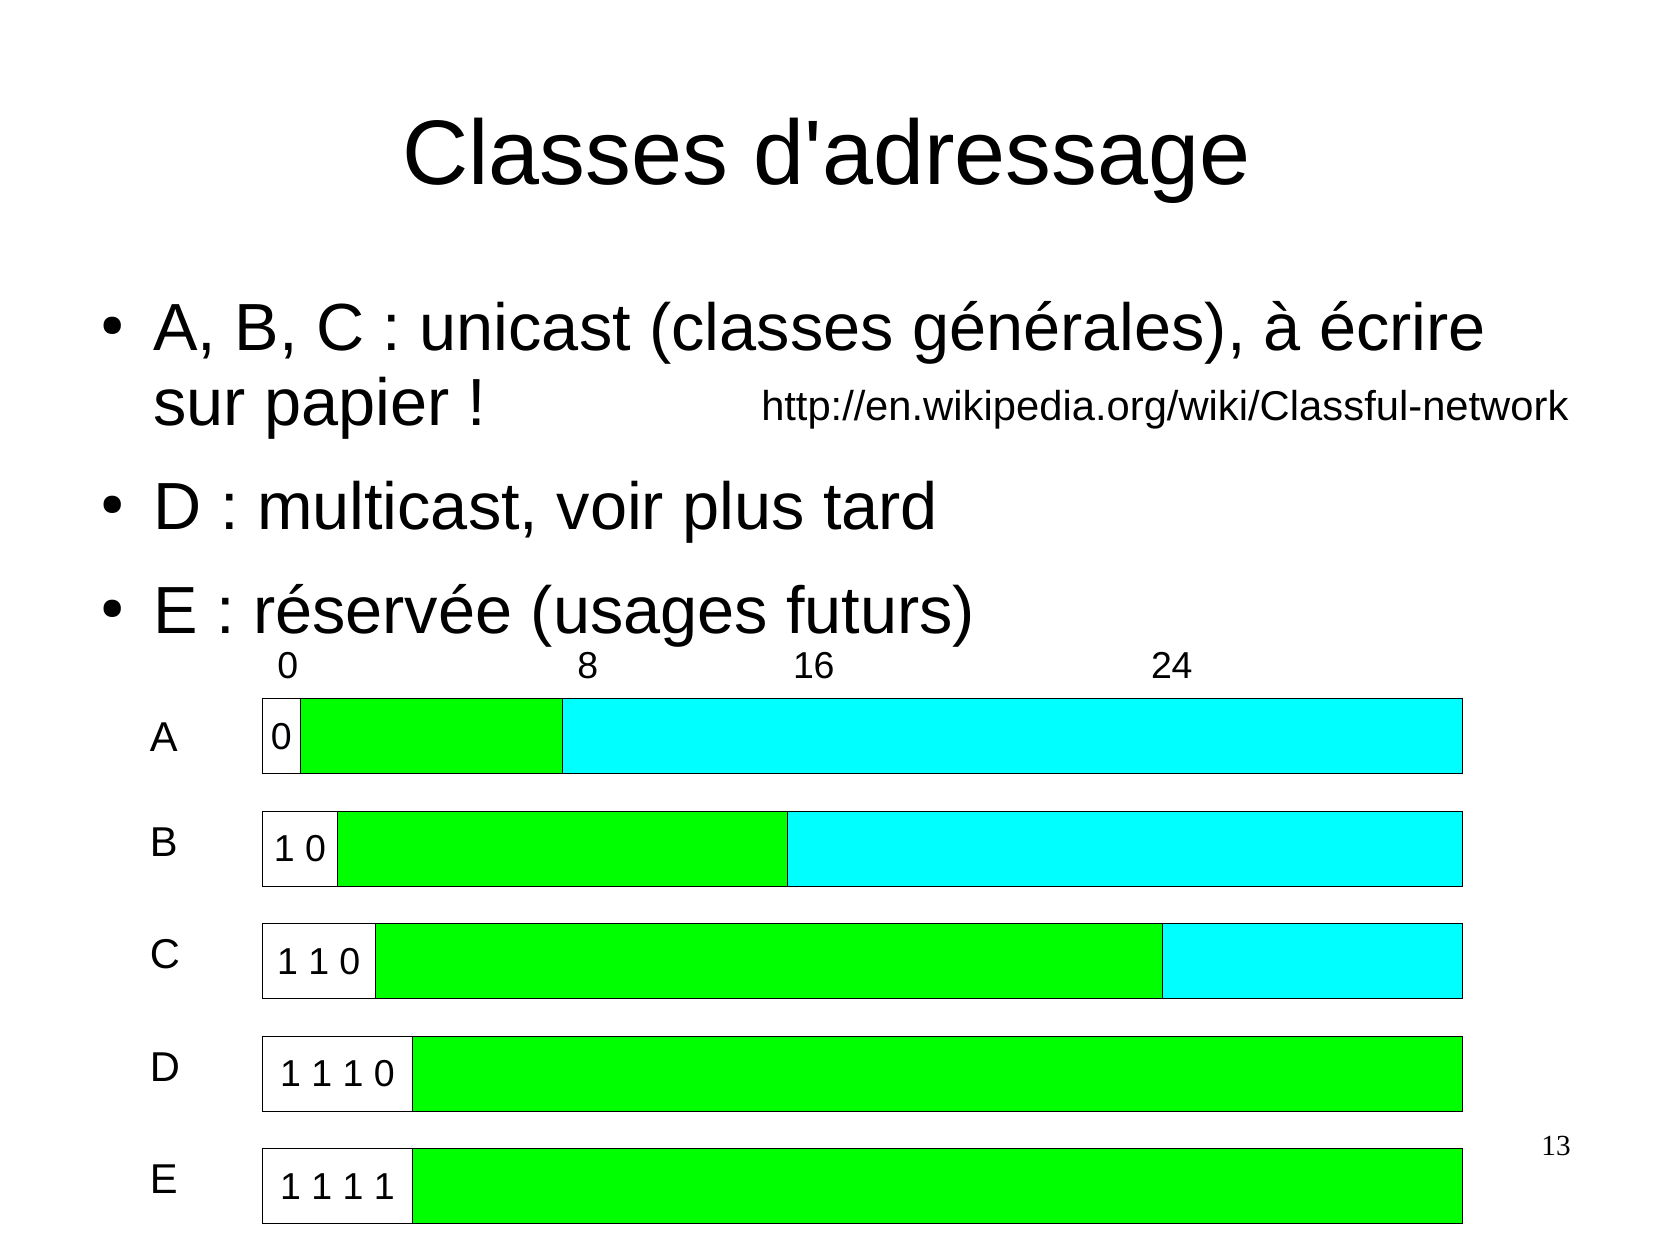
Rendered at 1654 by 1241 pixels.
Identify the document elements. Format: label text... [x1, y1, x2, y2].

text_box 1 1 0 [262, 923, 375, 999]
text_box 1 0 [262, 811, 337, 887]
text_box [337, 811, 1463, 887]
text_box http://en.wikipedia.org/wiki/Classful-network [746, 375, 1585, 443]
text_box 8 [562, 637, 613, 699]
text_box 24 [1136, 637, 1208, 699]
text_box 0 [262, 637, 313, 699]
text_box C [135, 923, 196, 991]
text_box [412, 1148, 1463, 1224]
text_box [375, 923, 1463, 999]
list A, B, C : unicast (classes générales), à écrire sur papier ! D : multicast, voir plus tard E : réservée (usages futurs) [82, 290, 1571, 1094]
text_box 16 [778, 637, 850, 699]
text_box E [135, 1148, 193, 1216]
title Classes d'adressage [82, 56, 1571, 250]
text_box [412, 1036, 1463, 1112]
text_box A [135, 706, 193, 774]
text_box [300, 698, 1463, 774]
text_box 1 1 1 0 [262, 1036, 412, 1112]
text_box D [135, 1036, 196, 1103]
text_box 1 1 1 1 [262, 1148, 412, 1224]
text_box B [135, 811, 193, 878]
text_box 0 [262, 699, 300, 774]
